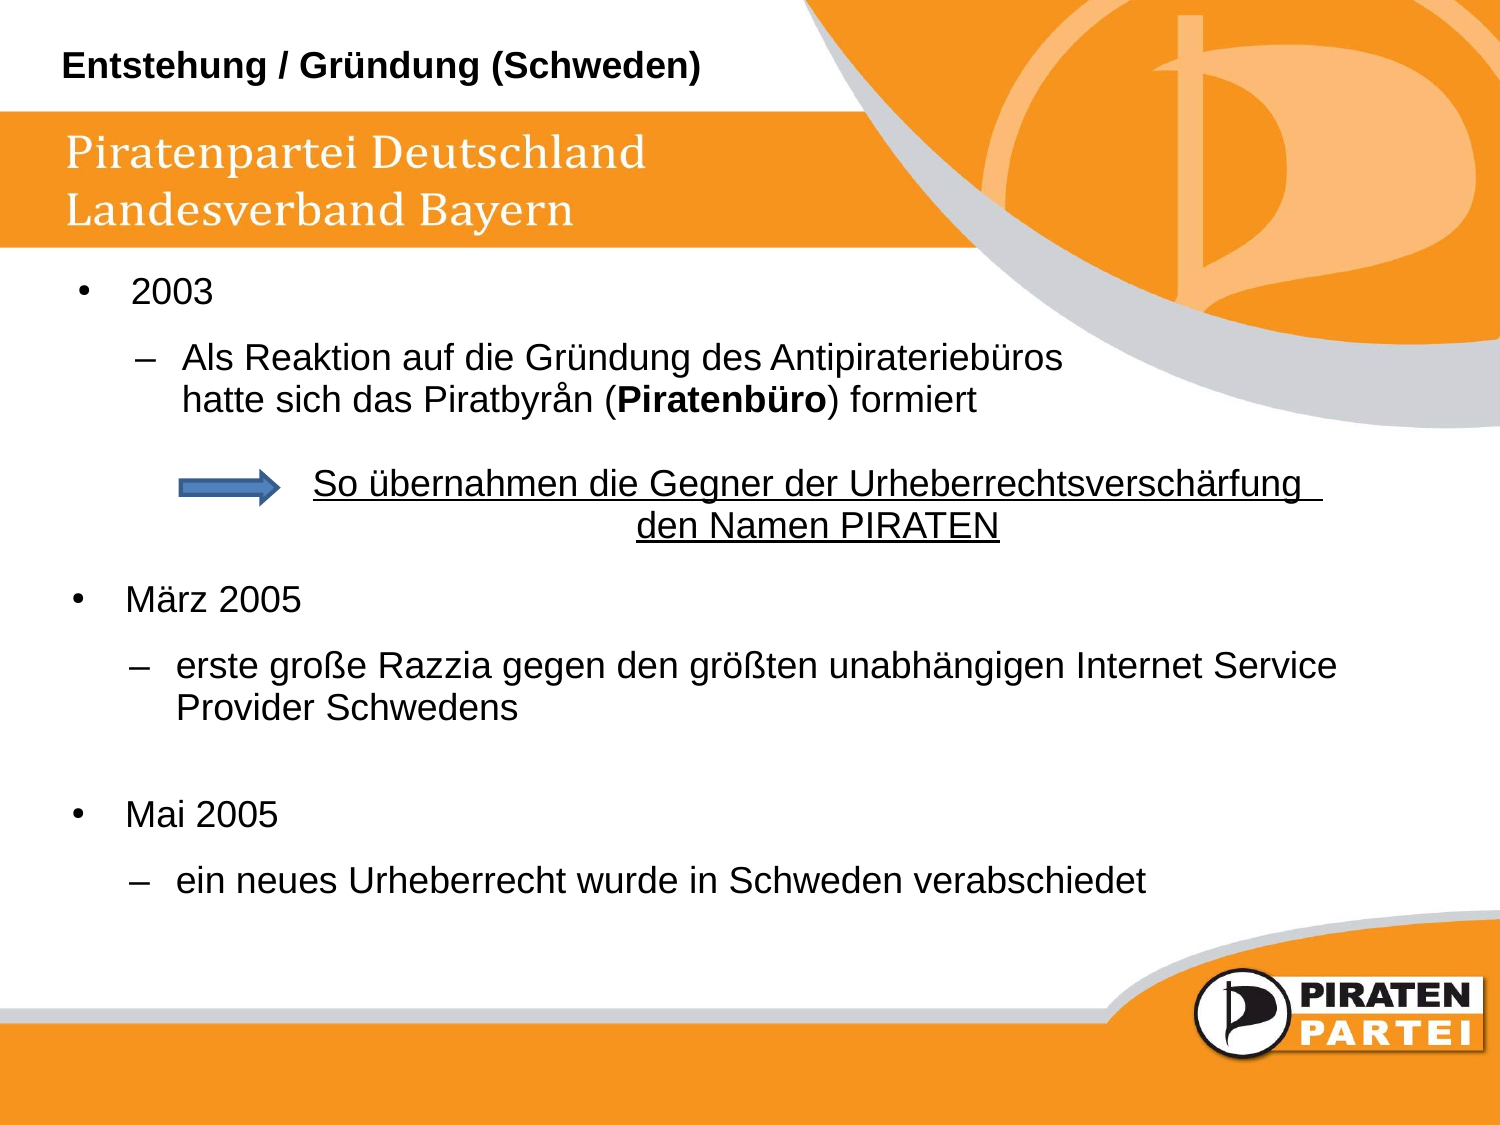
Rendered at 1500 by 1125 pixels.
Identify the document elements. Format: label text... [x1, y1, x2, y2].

text_box 2003 Als Reaktion auf die Gründung des Antipirateriebüros hatte sich das Piratbyrån (Piratenbüro) formiert [45, 263, 1396, 556]
picture [0, 0, 1500, 1125]
text_box [180, 480, 236, 495]
text_box So übernahmen die Gegner der Urheberrechtsverschärfung den Namen PIRATEN [236, 455, 1400, 554]
title Entstehung / Gründung (Schweden) [46, 27, 1397, 104]
text_box März 2005 erste große Razzia gegen den größten unabhängigen Internet Service Provider Schwedens Mai 2005 ein neues Urheberrecht wurde in Schweden verabschiedet [39, 570, 1390, 957]
